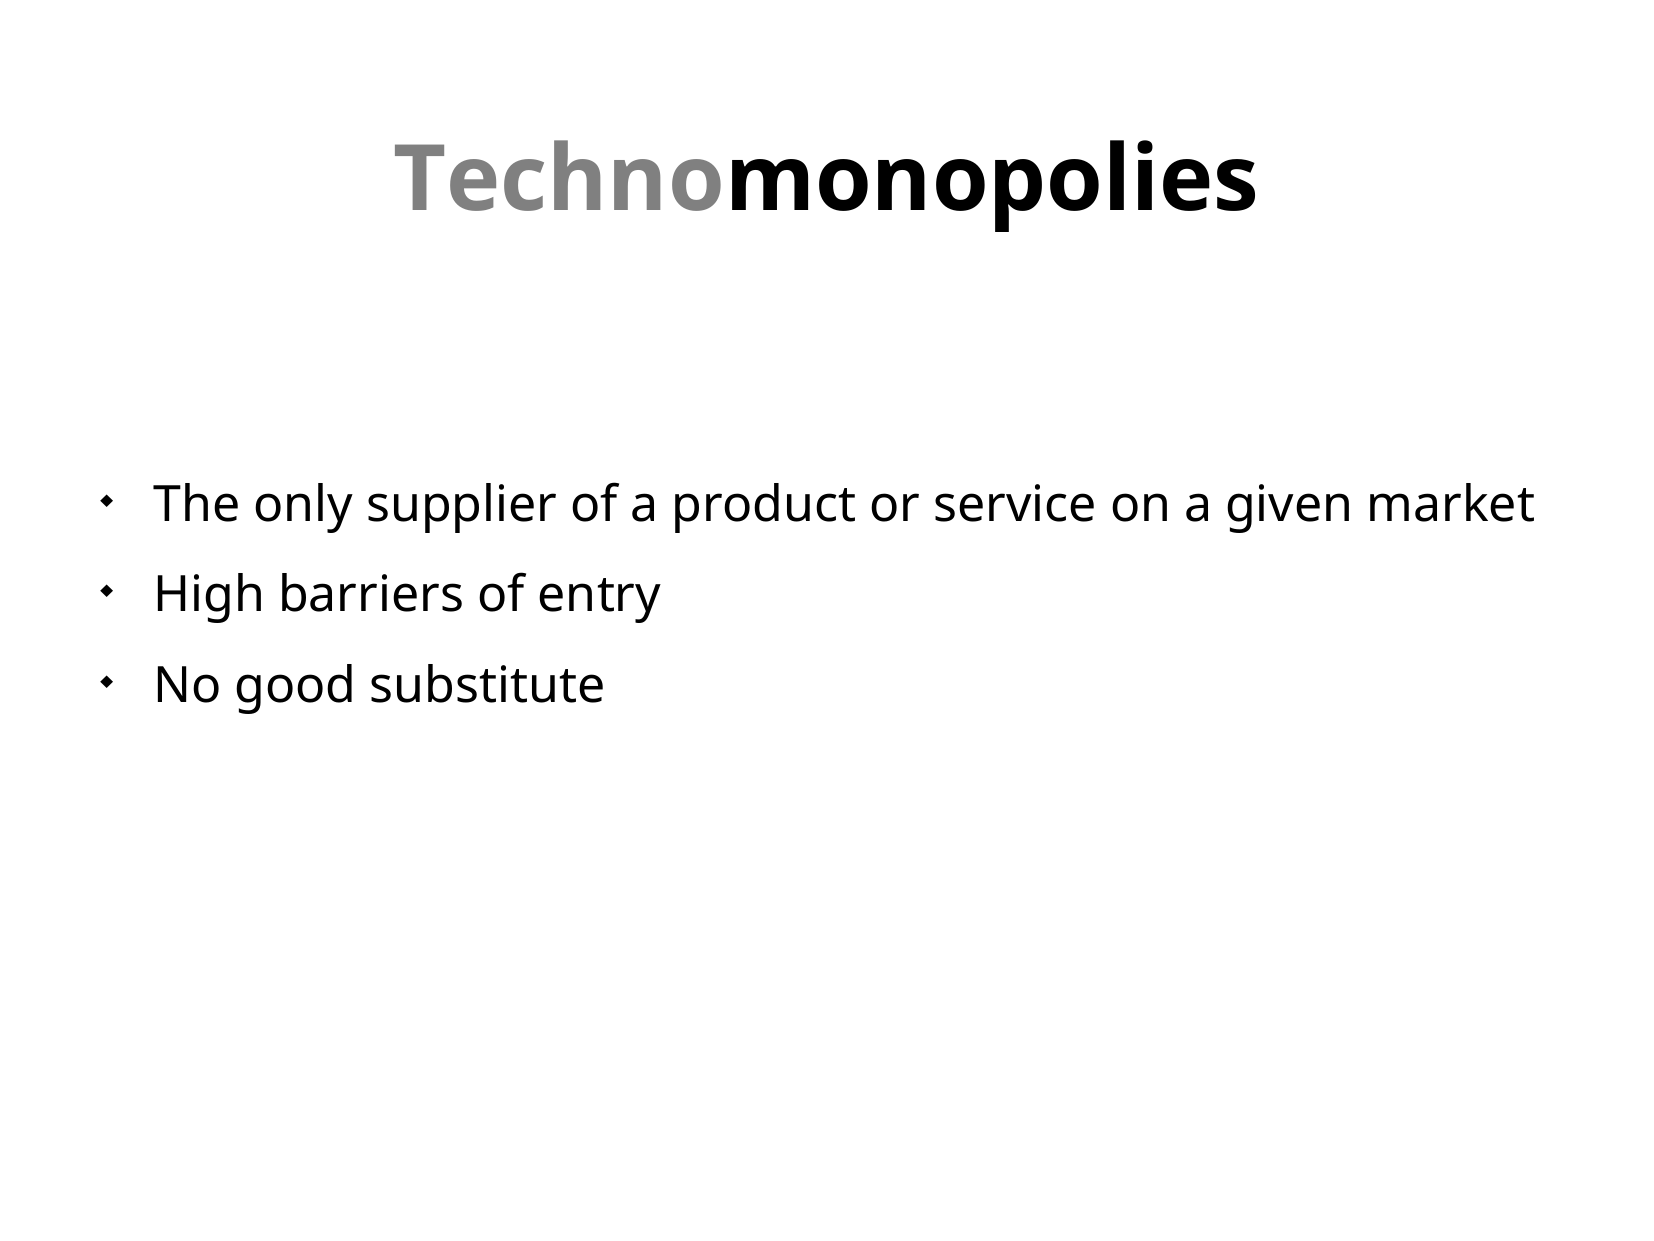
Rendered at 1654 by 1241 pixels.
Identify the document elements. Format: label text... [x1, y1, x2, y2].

list The only supplier of a product or service on a given market High barriers of entry No good substitute [82, 377, 1538, 1010]
text_box Technomonopolies [0, 112, 1654, 261]
